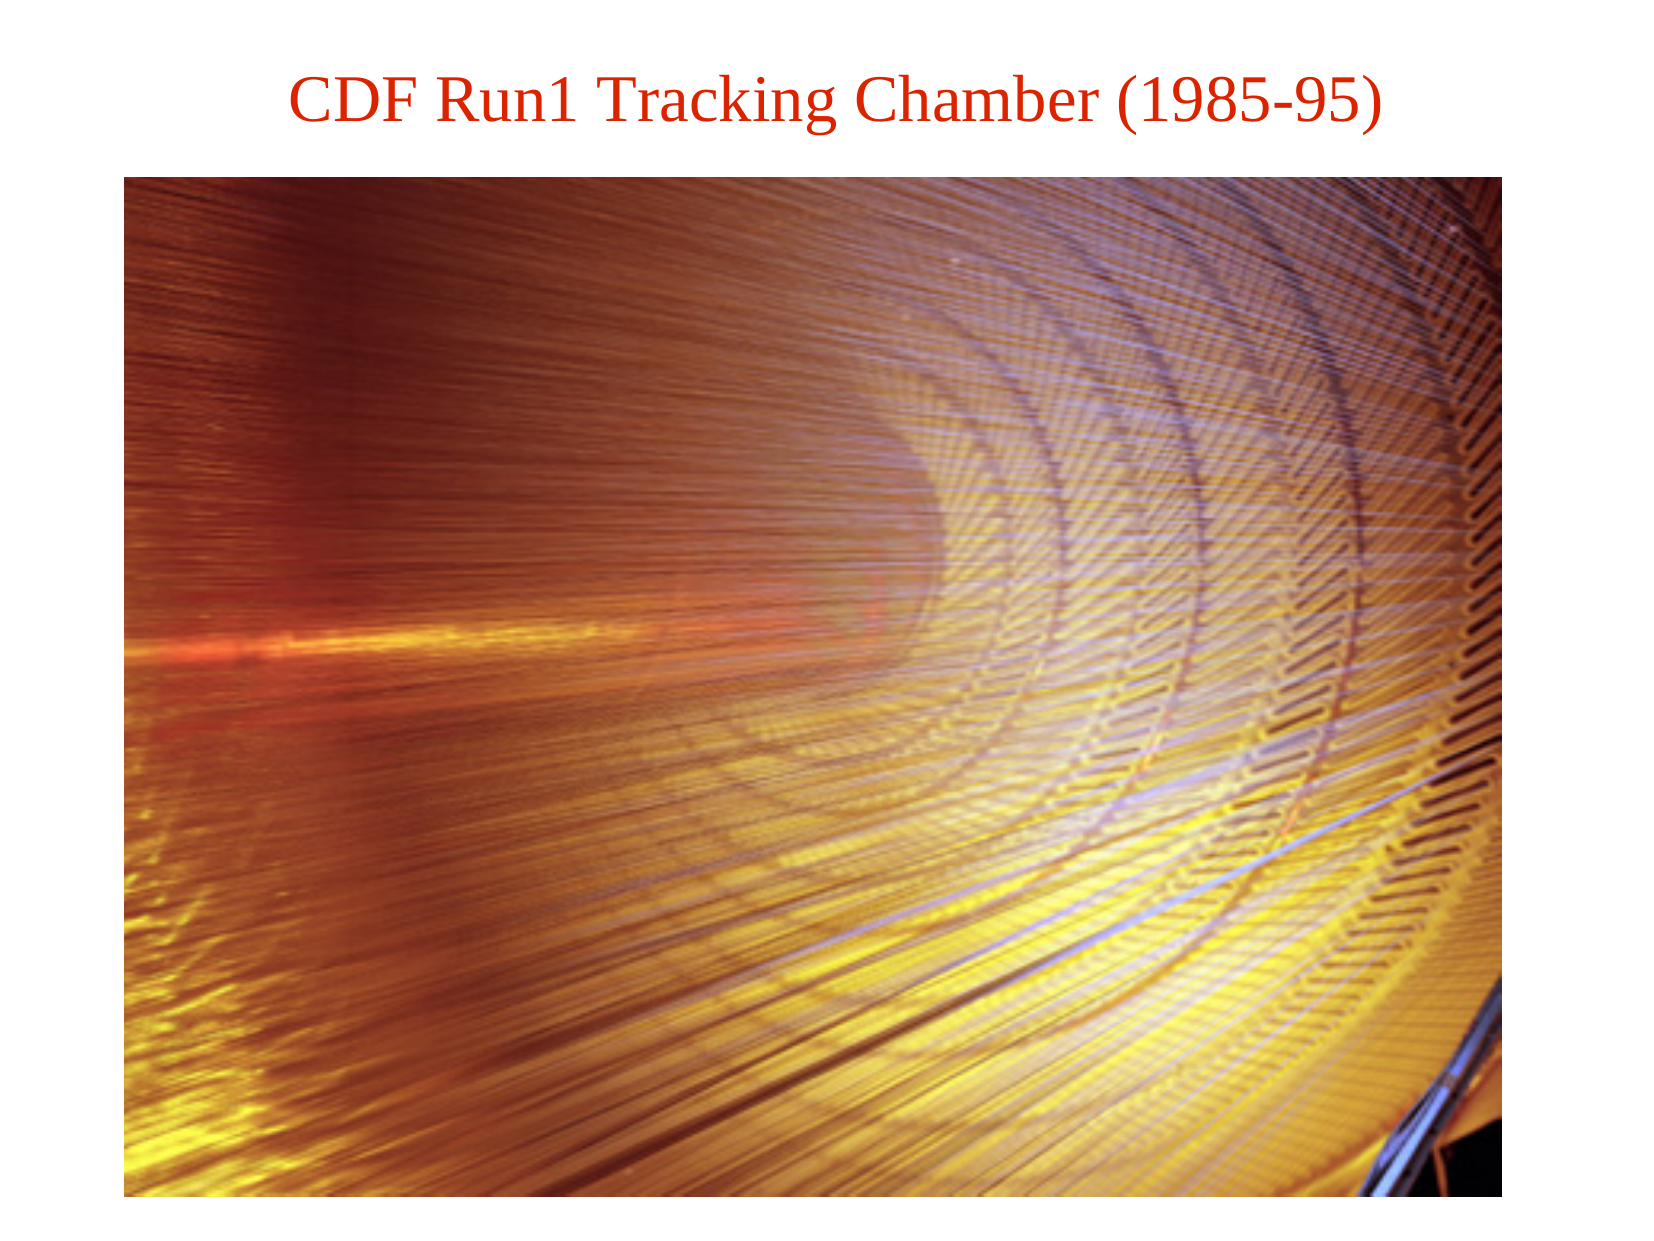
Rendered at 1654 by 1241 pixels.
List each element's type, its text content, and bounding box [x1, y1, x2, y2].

title CDF Run1 Tracking Chamber (1985-95) [121, 8, 1534, 184]
picture [124, 177, 1502, 1197]
